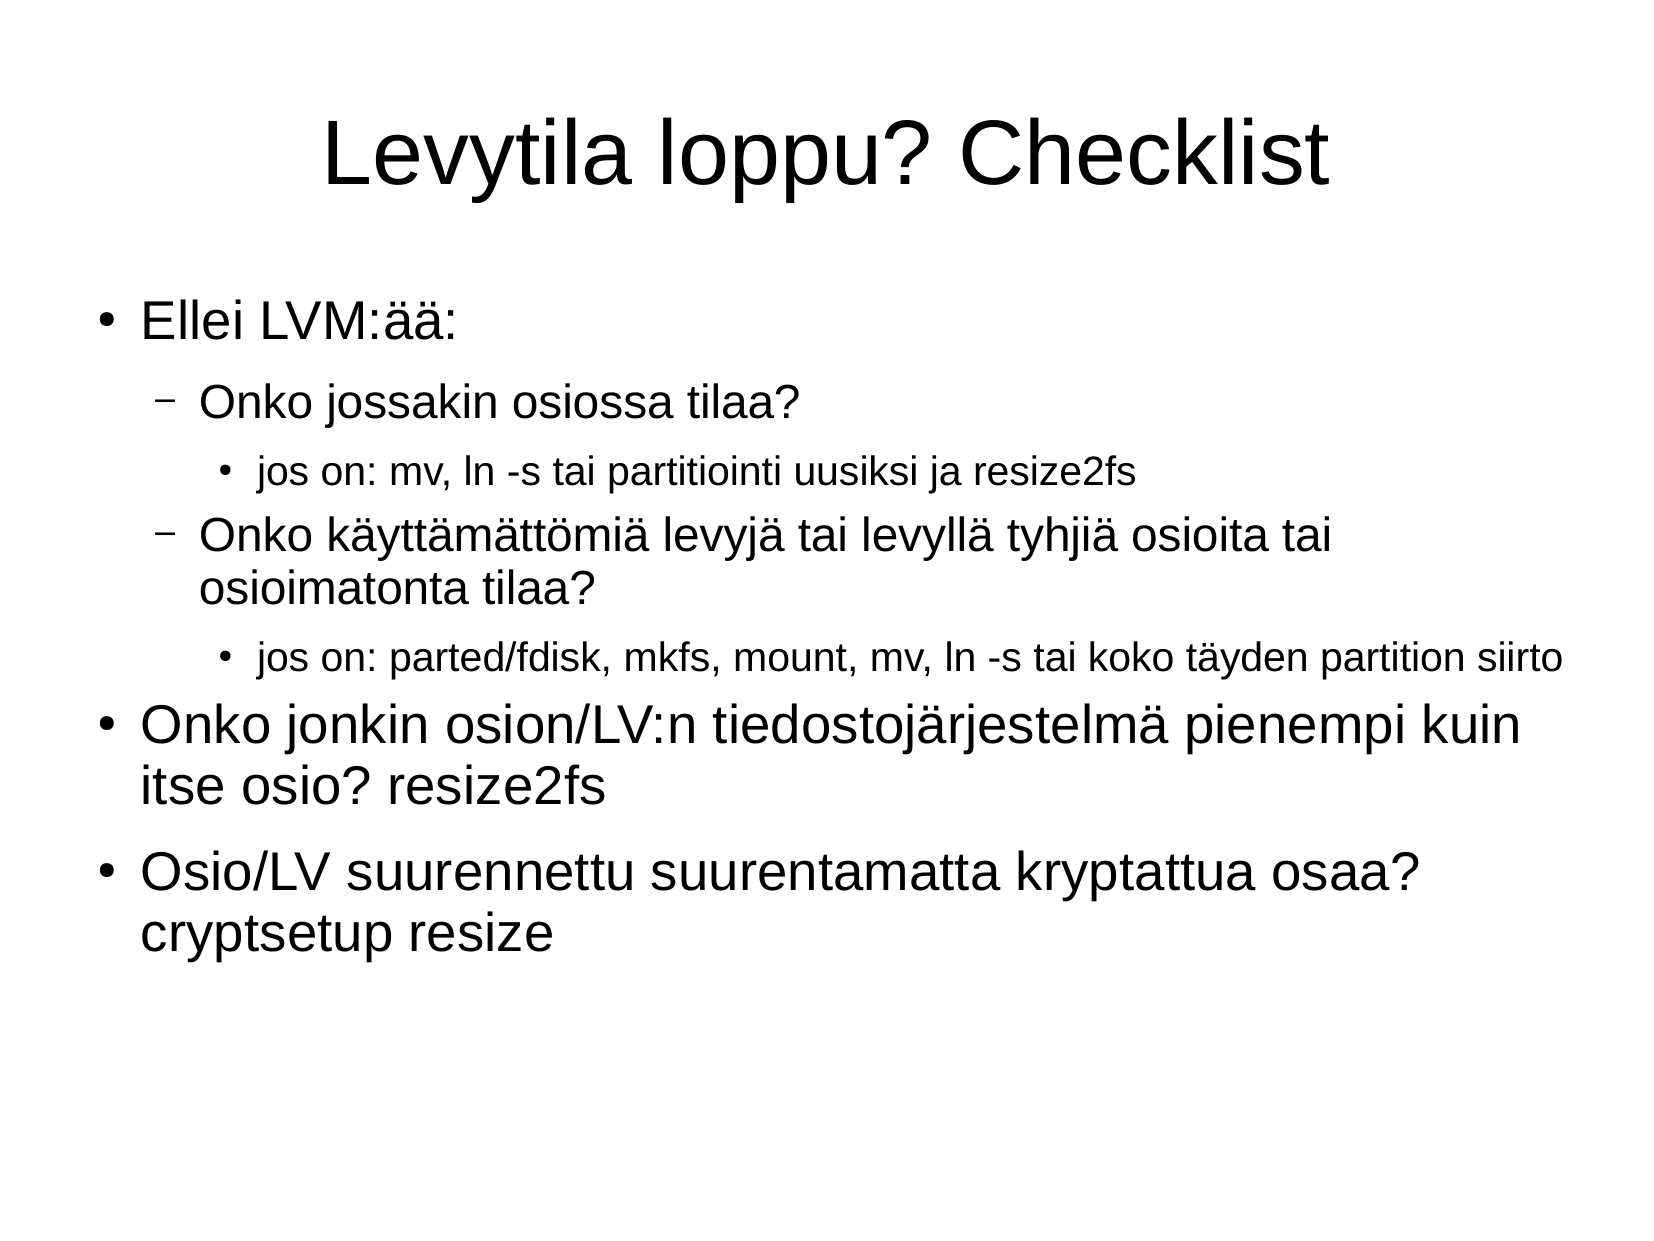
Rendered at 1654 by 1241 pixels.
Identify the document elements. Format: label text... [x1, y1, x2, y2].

title Levytila loppu? Checklist [82, 49, 1571, 257]
list Ellei LVM:ää: Onko jossakin osiossa tilaa? jos on: mv, ln -s tai partitiointi uusiksi ja resize2fs Onko käyttämättömiä levyjä tai levyllä tyhjiä osioita tai osioimatonta tilaa? jos on: parted/fdisk, mkfs, mount, mv, ln -s tai koko täyden partition siirto Onko jonkin osion/LV:n tiedostojärjestelmä pienempi kuin itse osio? resize2fs Osio/LV suurennettu suurentamatta kryptattua osaa? cryptsetup resize [82, 290, 1571, 1010]
